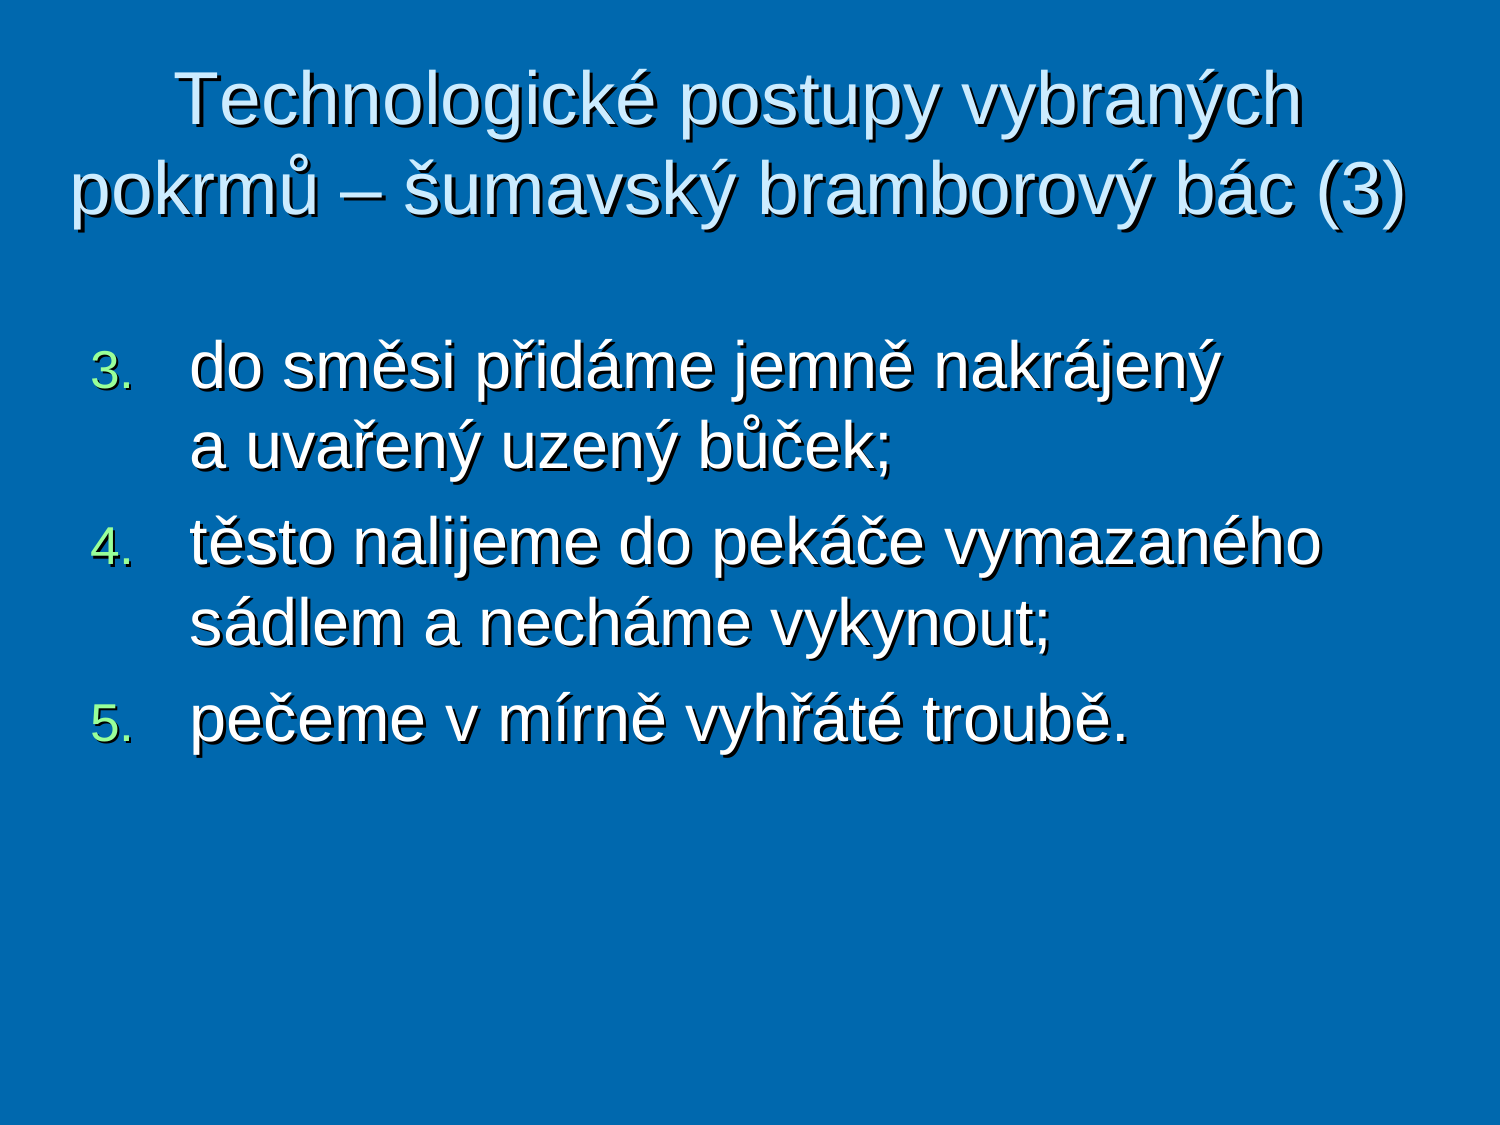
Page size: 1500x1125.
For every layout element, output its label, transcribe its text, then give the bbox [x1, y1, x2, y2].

title Technologické postupy vybraných pokrmů – šumavský bramborový bác (3) [53, 41, 1426, 237]
list do směsi přidáme jemně nakrájený a uvařený uzený bůček; těsto nalijeme do pekáče vymazaného sádlem a necháme vykynout; pečeme v mírně vyhřáté troubě. [75, 314, 1426, 1006]
